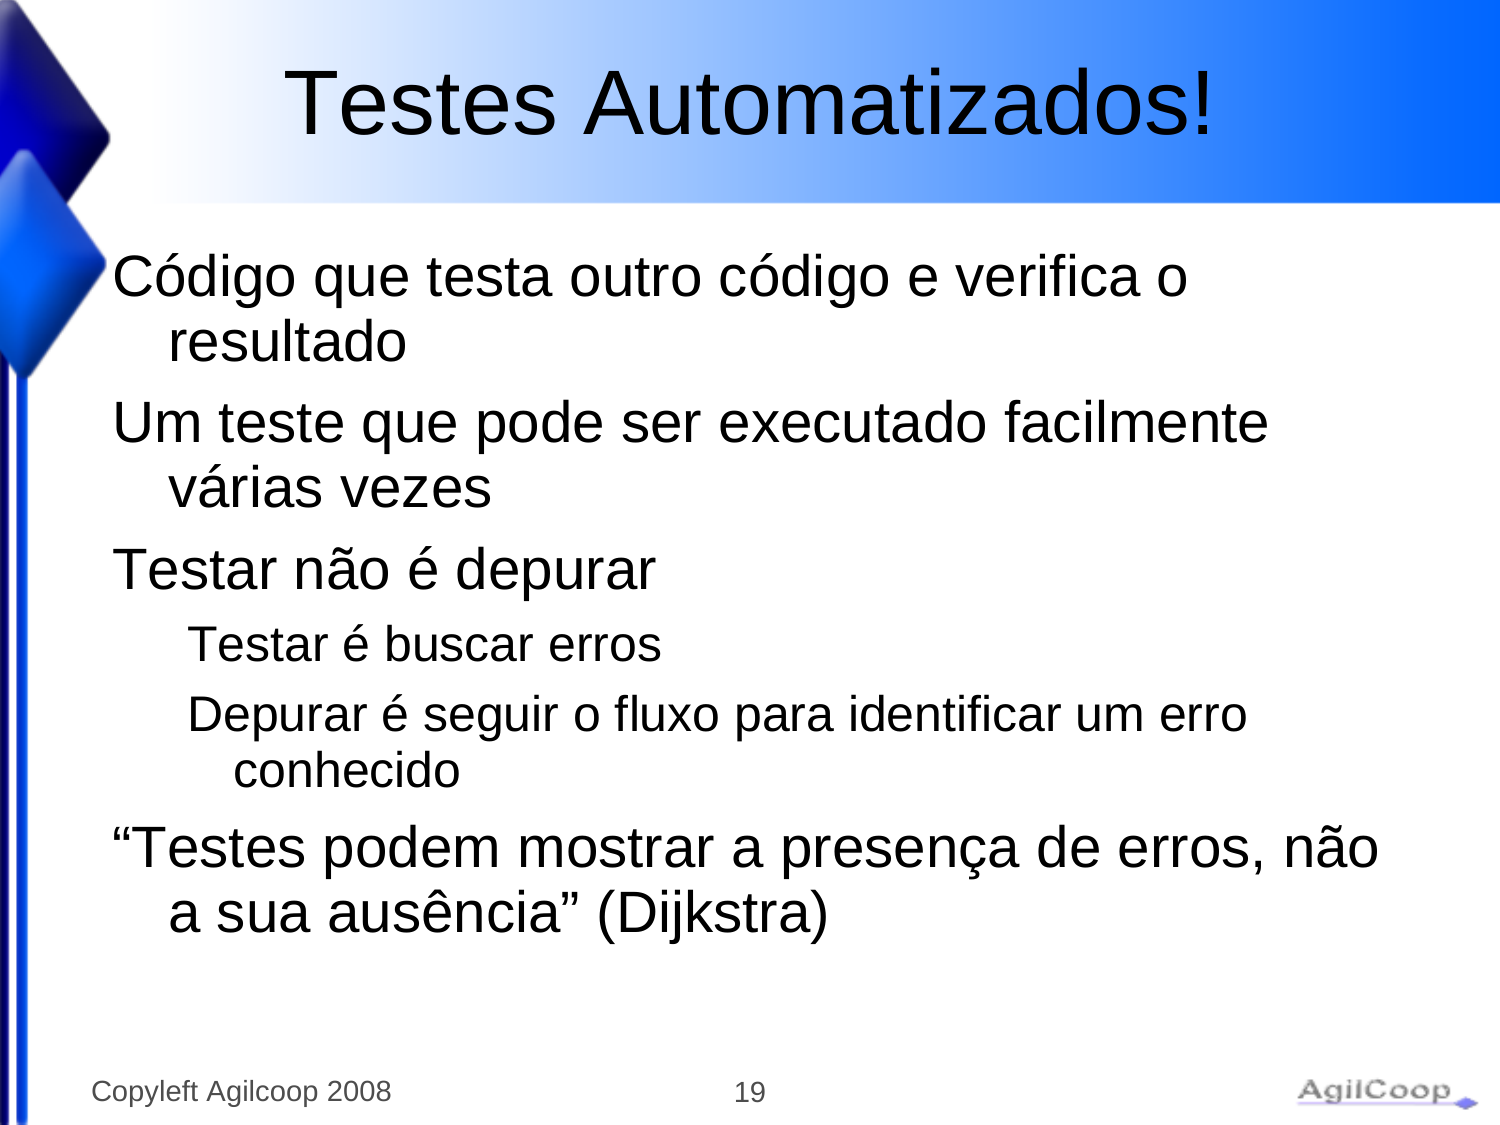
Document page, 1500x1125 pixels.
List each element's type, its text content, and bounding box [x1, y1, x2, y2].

title Testes Automatizados! [75, 8, 1426, 197]
list Código que testa outro código e verifica o resultado Um teste que pode ser executado facilmente várias vezes Testar não é depurar Testar é buscar erros Depurar é seguir o fluxo para identificar um erro conhecido “Testes podem mostrar a presença de erros, não a sua ausência” (Dijkstra) [112, 243, 1425, 991]
picture [0, 0, 1500, 1125]
